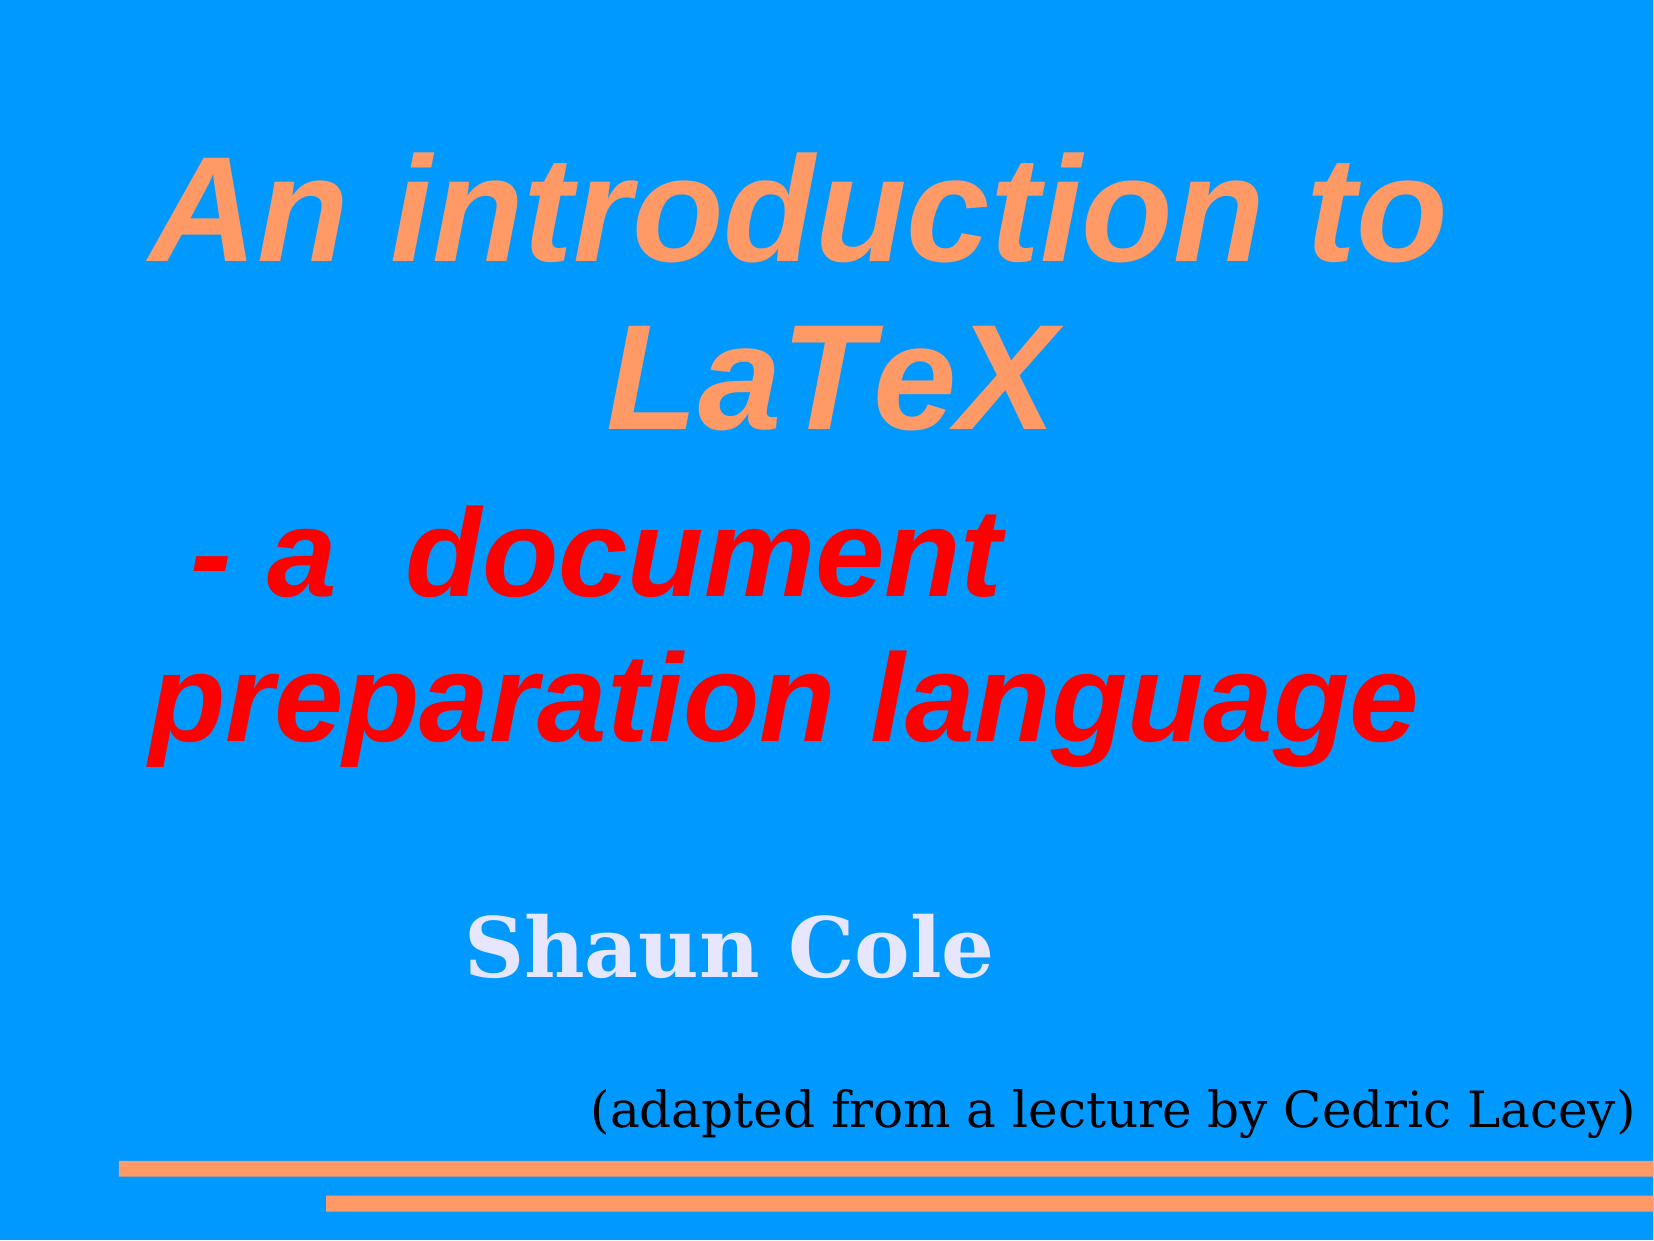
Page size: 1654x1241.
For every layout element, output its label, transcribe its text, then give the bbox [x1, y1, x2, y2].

text_box Shaun Cole [464, 899, 1129, 998]
text_box (adapted from a lecture by Cedric Lacey) [590, 1081, 1654, 1140]
title An introduction to LaTeX - a document preparation language [149, 125, 1562, 769]
